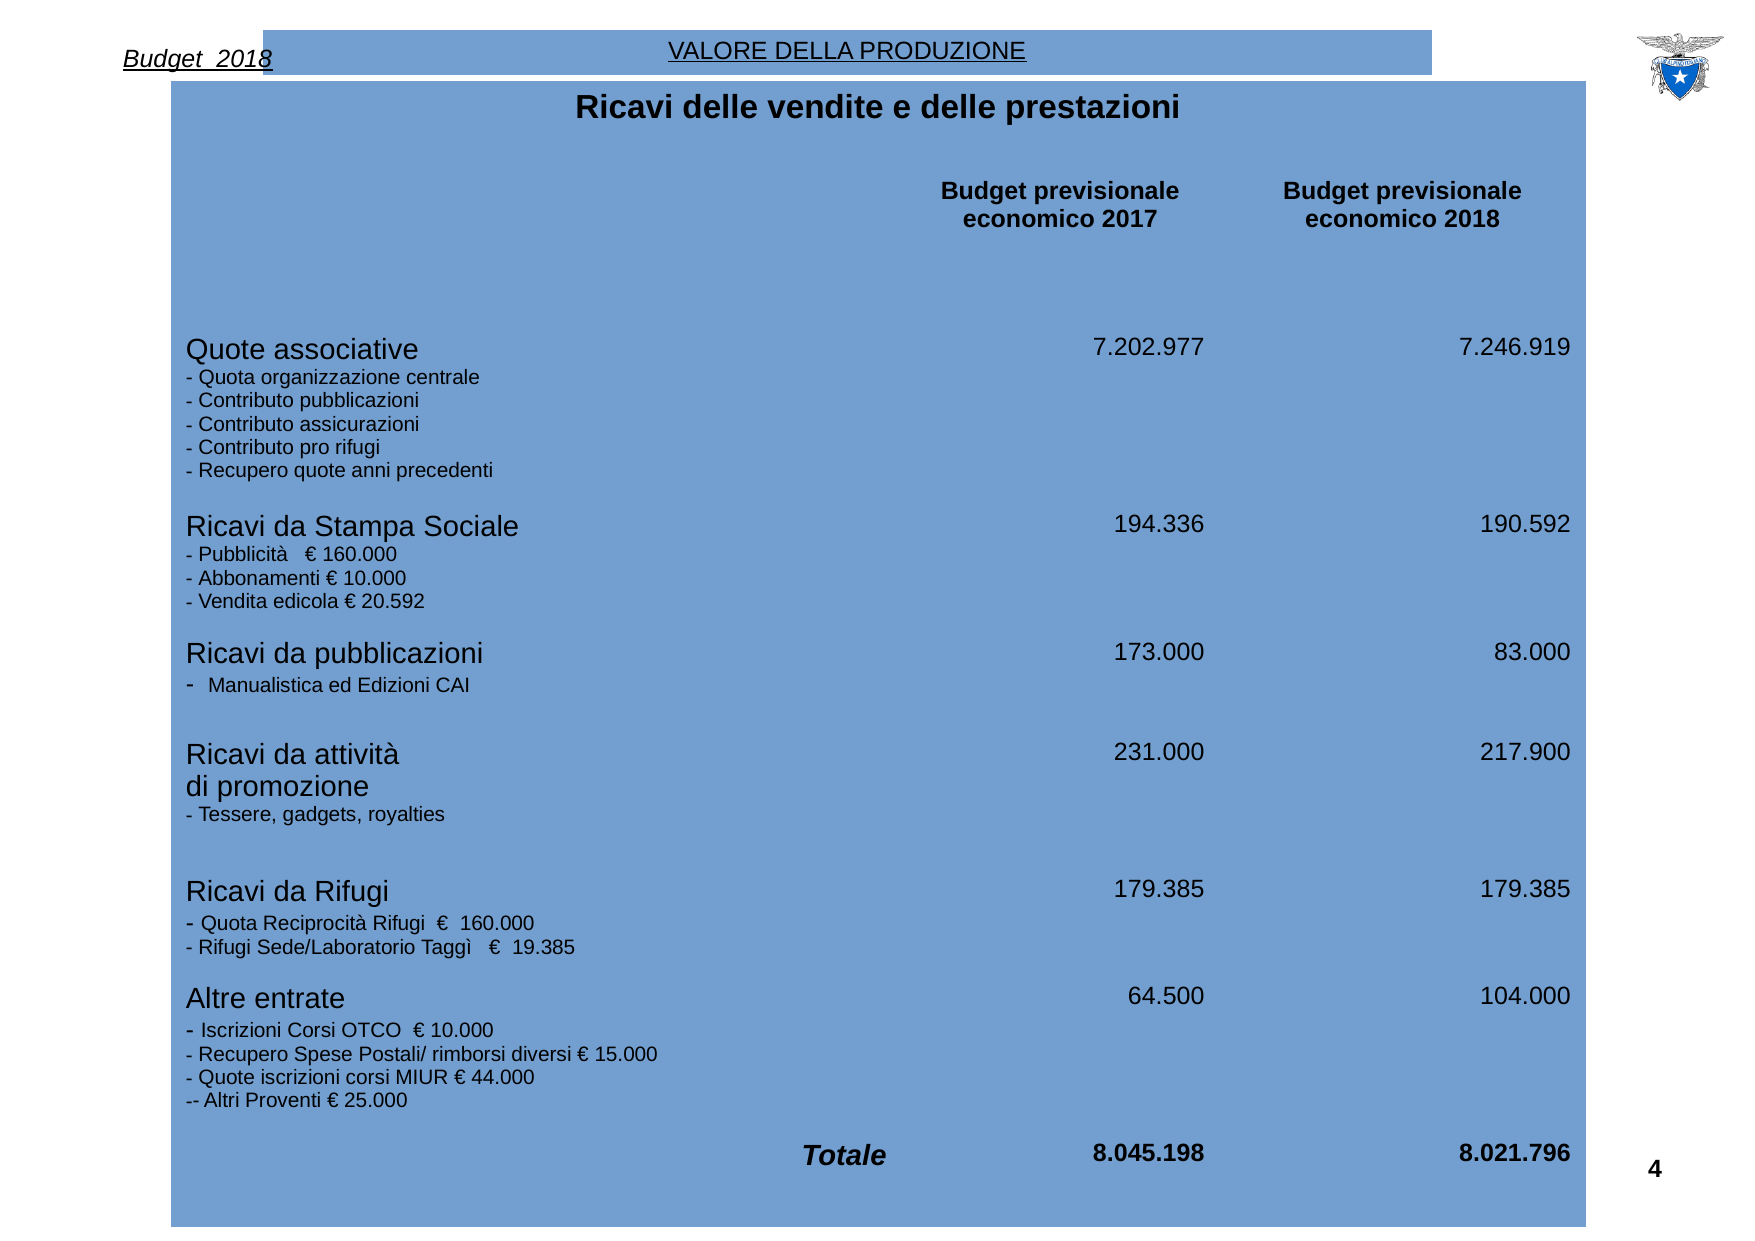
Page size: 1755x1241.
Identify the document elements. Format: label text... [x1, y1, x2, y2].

table_cell 179.385 [901, 867, 1220, 974]
table_cell 104.000 [1220, 974, 1586, 1131]
table_cell 8.045.198 [901, 1131, 1220, 1227]
table_cell 83.000 [1220, 630, 1586, 730]
table_cell 7.202.977 [901, 326, 1220, 503]
table_cell Ricavi da Rifugi Quota Reciprocità Rifugi € 160.000 Rifugi Sede/Laboratorio Taggì € 19.385 [171, 867, 901, 974]
table_cell 8.021.796 [1220, 1131, 1586, 1227]
table_cell Quote associative - Quota organizzazione centrale Contributo pubblicazioni Contributo assicurazioni Contributo pro rifugi Recupero quote anni precedenti [171, 326, 901, 503]
table_cell 173.000 [901, 630, 1220, 730]
table_cell 179.385 [1220, 867, 1586, 974]
table_header Ricavi delle vendite e delle prestazioni [171, 81, 1586, 169]
table_cell Ricavi da attività di promozione Tessere, gadgets, royalties [171, 730, 901, 867]
table_cell 64.500 [901, 974, 1220, 1131]
table_cell Ricavi da pubblicazioni - Manualistica ed Edizioni CAI [171, 630, 901, 730]
picture [1633, 29, 1728, 108]
table_cell 190.592 [1220, 503, 1586, 630]
table_cell Altre entrate Iscrizioni Corsi OTCO € 10.000 Recupero Spese Postali/ rimborsi diversi € 15.000 Quote iscrizioni corsi MIUR € 44.000 - Altri Proventi € 25.000 [171, 974, 901, 1131]
table_header VALORE DELLA PRODUZIONE [263, 30, 1432, 75]
table_cell [171, 169, 901, 326]
table_cell 194.336 [901, 503, 1220, 630]
table_cell 217.900 [1220, 730, 1586, 867]
table_cell Budget previsionale economico 2018 [1220, 169, 1586, 326]
table_cell Totale [171, 1131, 901, 1227]
text_box Budget 2018 [50, 35, 346, 82]
table_cell 231.000 [901, 730, 1220, 867]
text_box 4 [1633, 1145, 1681, 1191]
table_cell Ricavi da Stampa Sociale Pubblicità € 160.000 Abbonamenti € 10.000 Vendita edicola € 20.592 [171, 503, 901, 630]
table_cell Budget previsionale economico 2017 [901, 169, 1220, 326]
table_cell 7.246.919 [1220, 326, 1586, 503]
